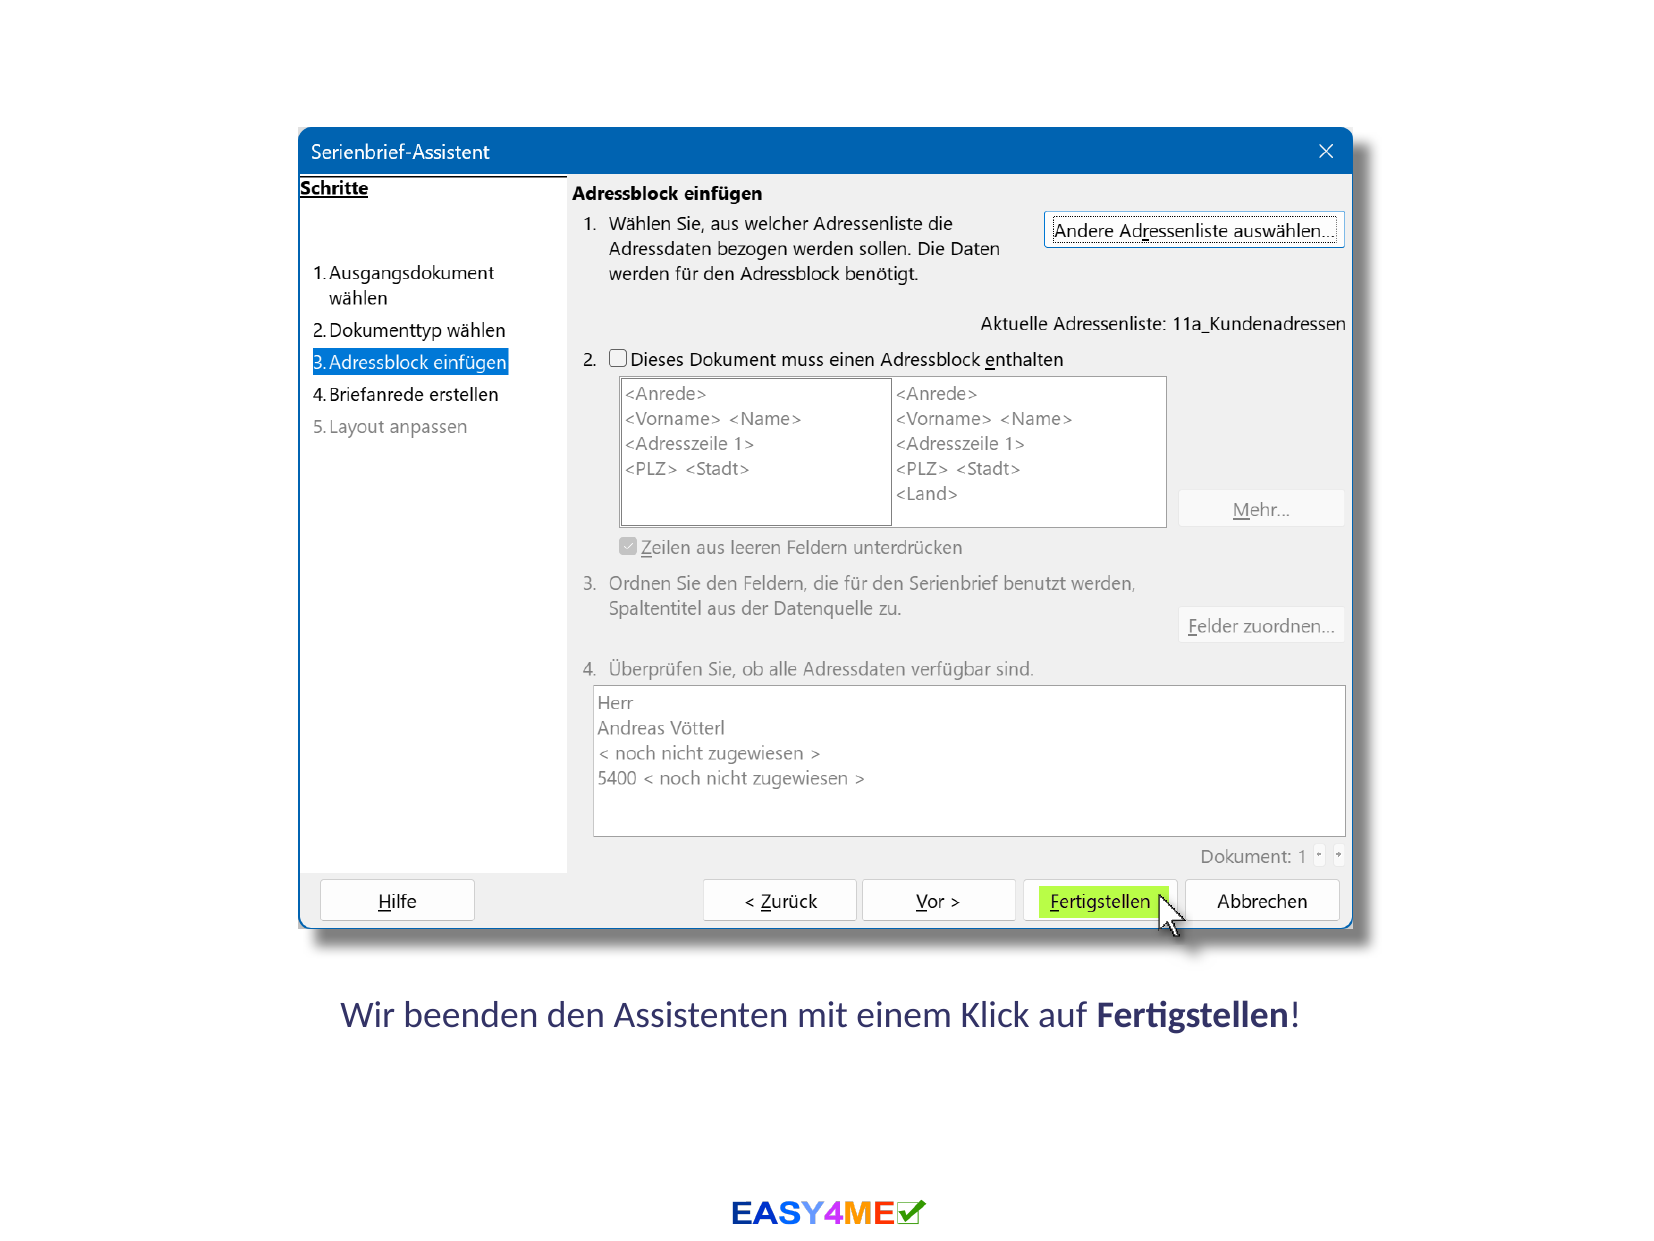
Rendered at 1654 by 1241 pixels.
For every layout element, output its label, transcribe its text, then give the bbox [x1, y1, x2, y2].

picture [726, 1195, 934, 1229]
picture [298, 127, 1353, 945]
text_box Wir beenden den Assistenten mit einem Klick auf Fertigstellen! [70, 992, 1571, 1099]
